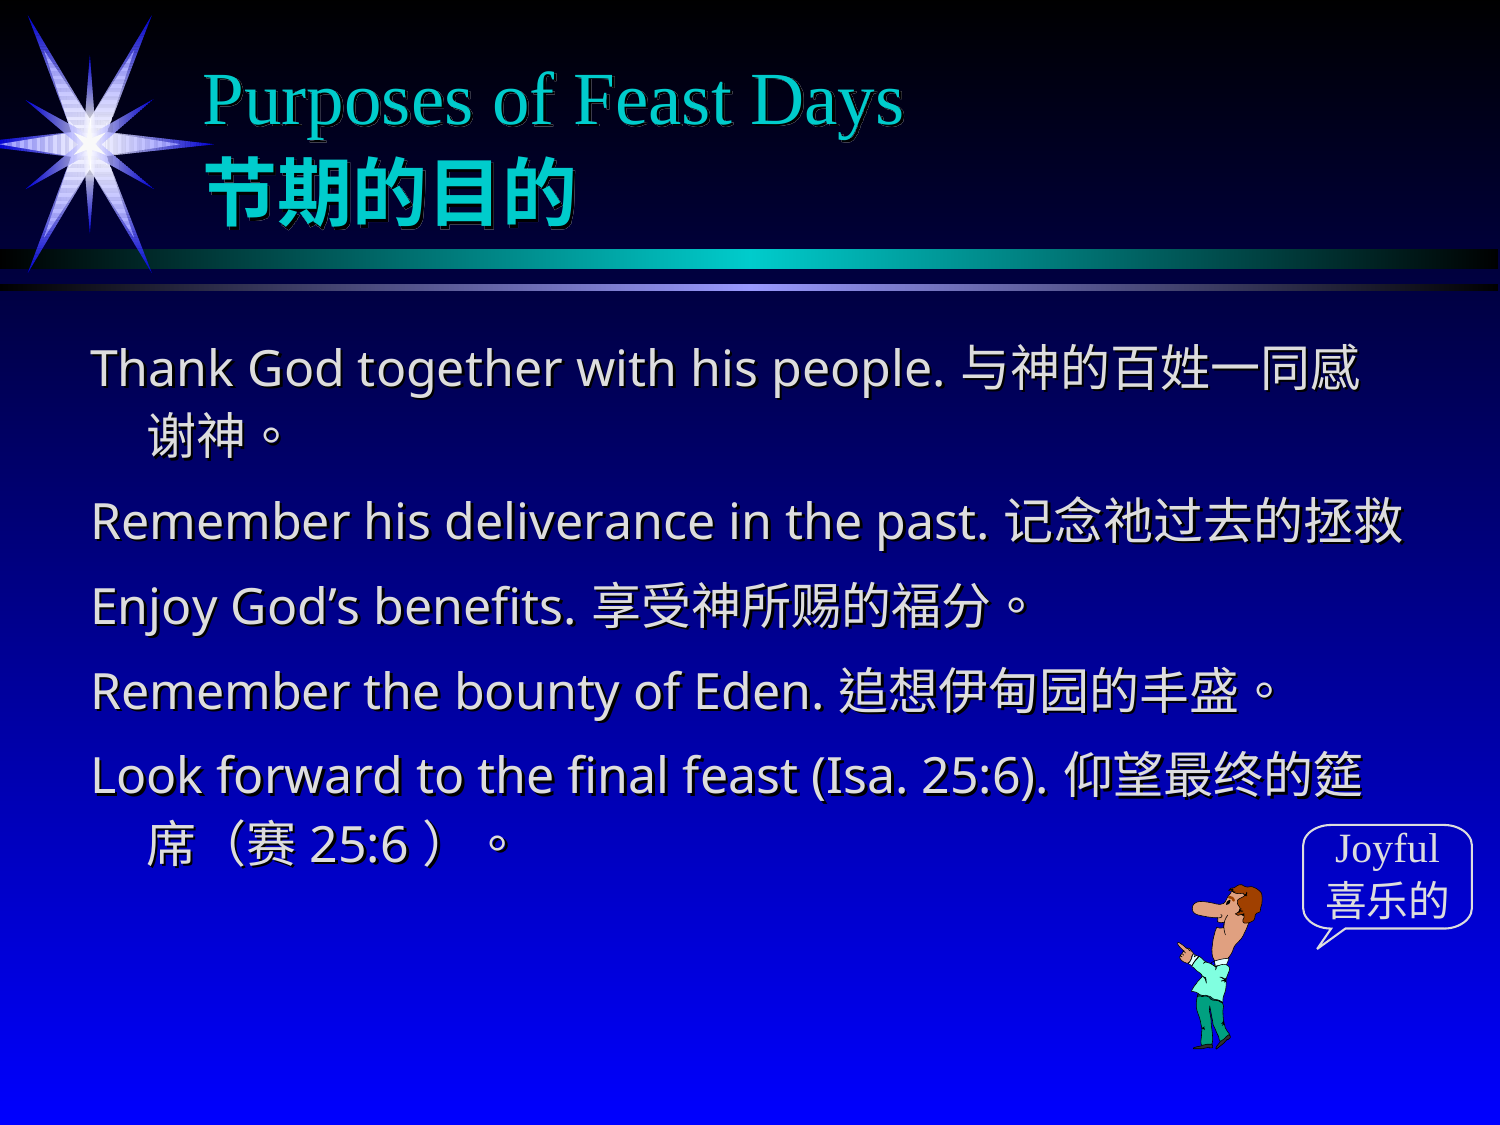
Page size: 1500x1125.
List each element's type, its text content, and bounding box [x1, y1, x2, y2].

title Purposes of Feast Days 节期的目的 [187, 56, 1463, 244]
text_box Joyful 喜乐的 [1303, 824, 1472, 949]
chart [1176, 884, 1264, 1050]
list Thank God together with his people.与神的百姓一同感谢神。 Remember his deliverance in the past.记念祂过去的拯救 Enjoy God’s benefits.享受神所赐的福分。 Remember the bounty of Eden.追想伊甸园的丰盛。 Look forward to the final feast (Isa. 25:6).仰望最终的筵席（赛25:6）。 [75, 324, 1426, 1001]
